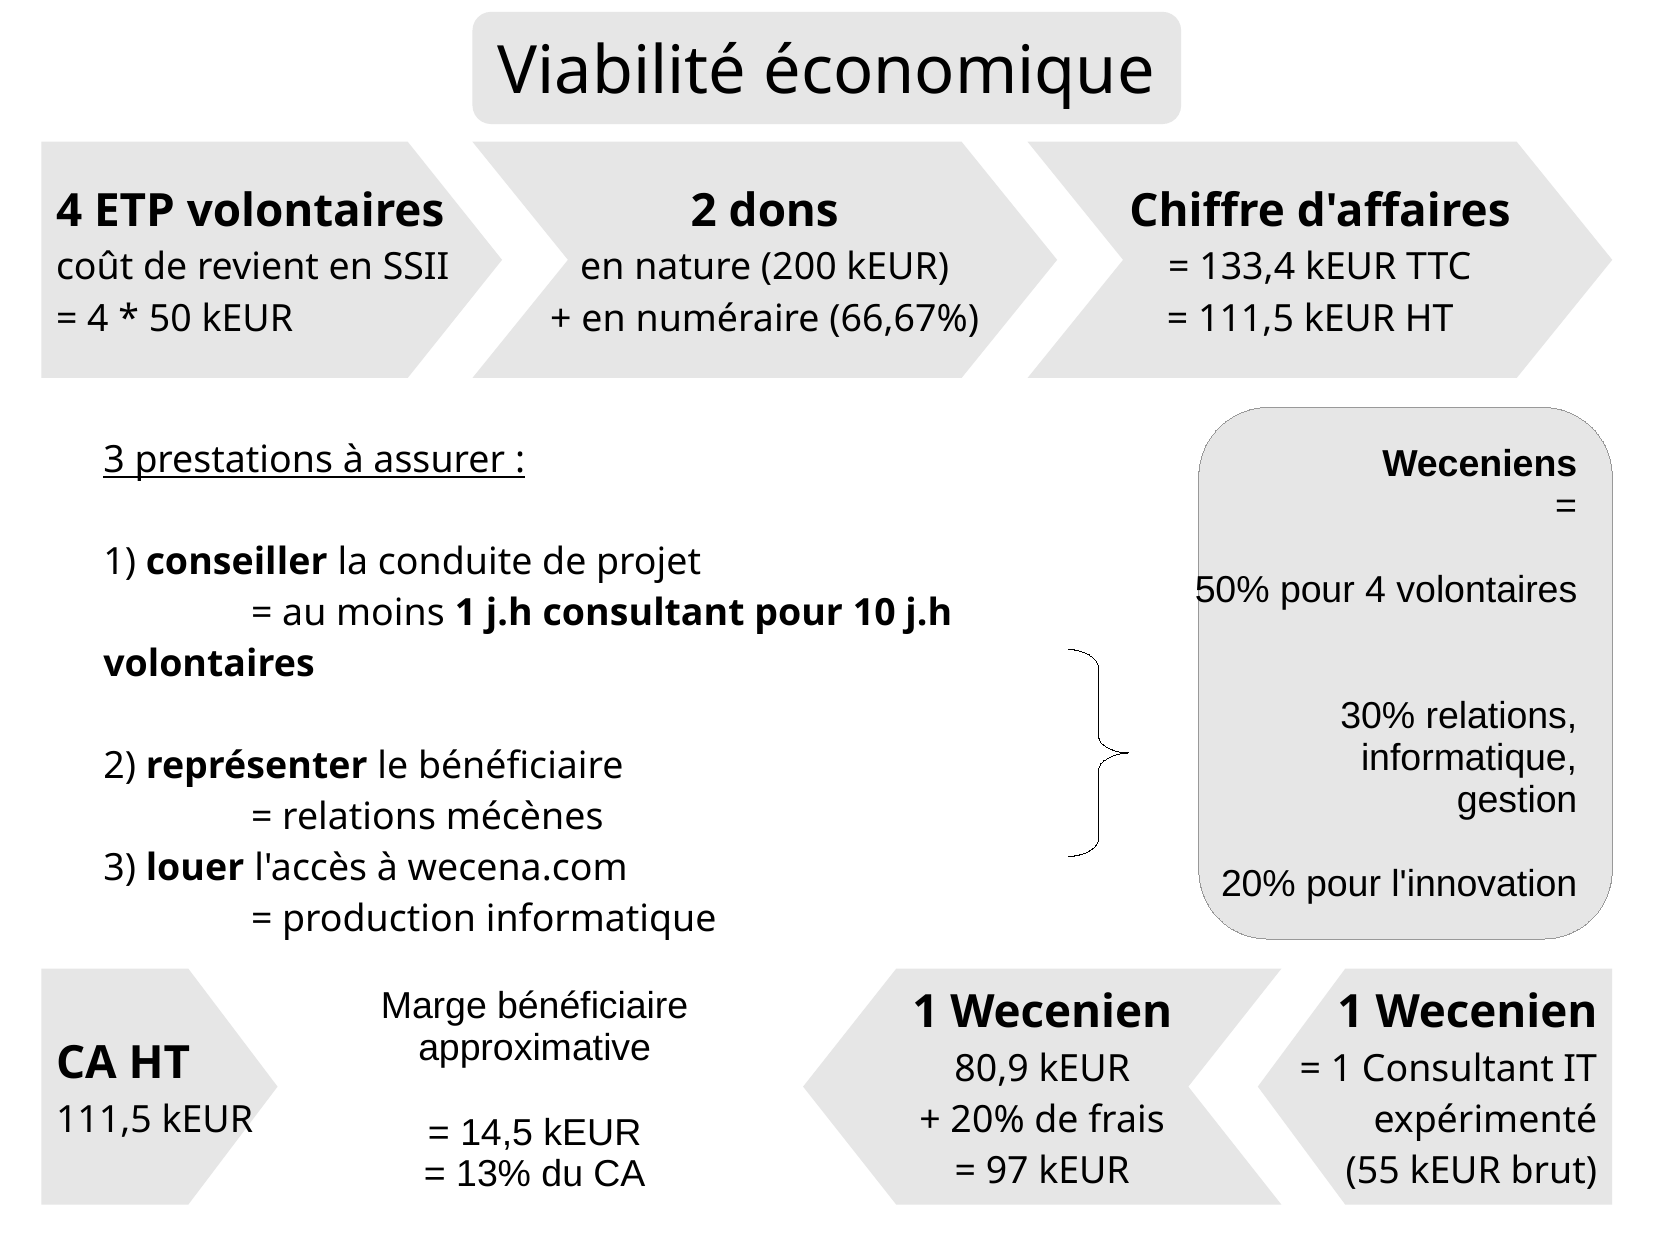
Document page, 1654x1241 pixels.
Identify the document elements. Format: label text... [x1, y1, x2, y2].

text_box Viabilité économique [472, 11, 1182, 125]
text_box 4 ETP volontaires coût de revient en SSII = 4 * 50 kEUR [41, 141, 503, 378]
text_box 1 Wecenien = 1 Consultant IT expérimenté (55 kEUR brut) [1257, 968, 1613, 1205]
text_box Chiffre d'affaires = 133,4 kEUR TTC = 111,5 kEUR HT [1027, 141, 1613, 378]
text_box Weceniens = 50% pour 4 volontaires 30% relations, informatique, gestion 20% pour l'innovation [1198, 407, 1613, 940]
text_box Marge bénéficiaire approximative = 14,5 kEUR = 13% du CA [366, 977, 703, 1203]
text_box 3 prestations à assurer : conseiller la conduite de projet = au moins 1 j.h consultant pour 10 j.h volontaires représenter le bénéficiaire = relations mécènes louer l'accès à wecena.com = production informatique [88, 425, 1152, 846]
text_box 2 dons en nature (200 kEUR) + en numéraire (66,67%) [472, 141, 1058, 378]
text_box CA HT 111,5 kEUR [41, 968, 278, 1205]
text_box 1 Wecenien 80,9 kEUR + 20% de frais = 97 kEUR [803, 968, 1282, 1205]
